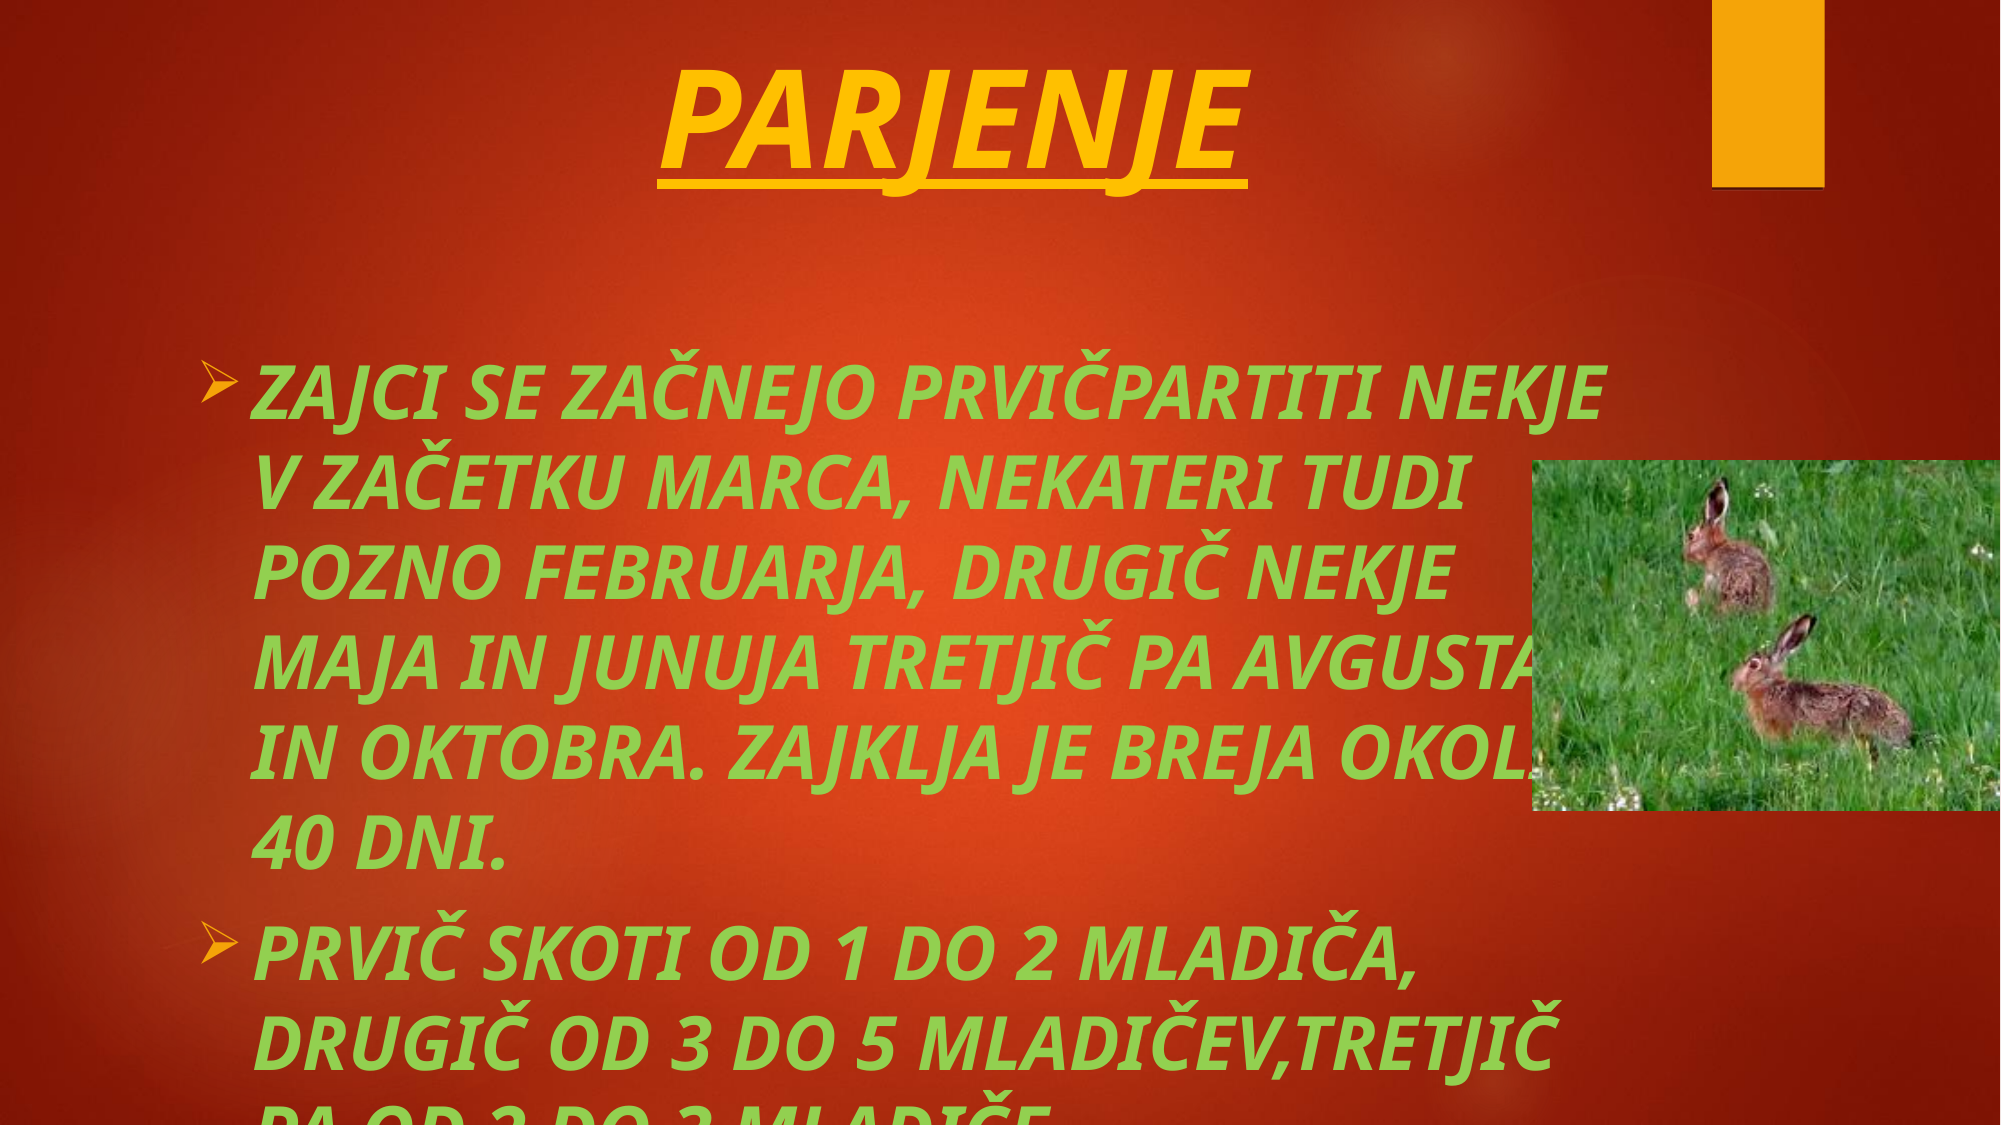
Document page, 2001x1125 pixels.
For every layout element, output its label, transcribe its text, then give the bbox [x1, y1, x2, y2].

picture [567, 1116, 583, 1125]
picture [0, 0, 2001, 1125]
picture [615, 1115, 637, 1125]
title PARJENJE [181, 23, 1724, 254]
list ZAJCI SE ZAČNEJO PRVIČPARTITI NEKJE V ZAČETKU MARCA, NEKATERI TUDI POZNO FEBRUARJA, DRUGIČ NEKJE MAJA IN JUNUJA TRETJIČ PA AVGUSTA IN OKTOBRA. ZAJKLJA JE BREJA OKOLI 40 DNI. PRVIČ SKOTI OD 1 DO 2 MLADIČA, DRUGIČ OD 3 DO 5 MLADIČEV,TRETJIČ PA OD 2 DO 3 MLADIČE. [181, 336, 1649, 1025]
picture [904, 1116, 920, 1125]
picture [436, 1116, 452, 1125]
picture [273, 1116, 287, 1125]
picture [379, 1115, 401, 1125]
